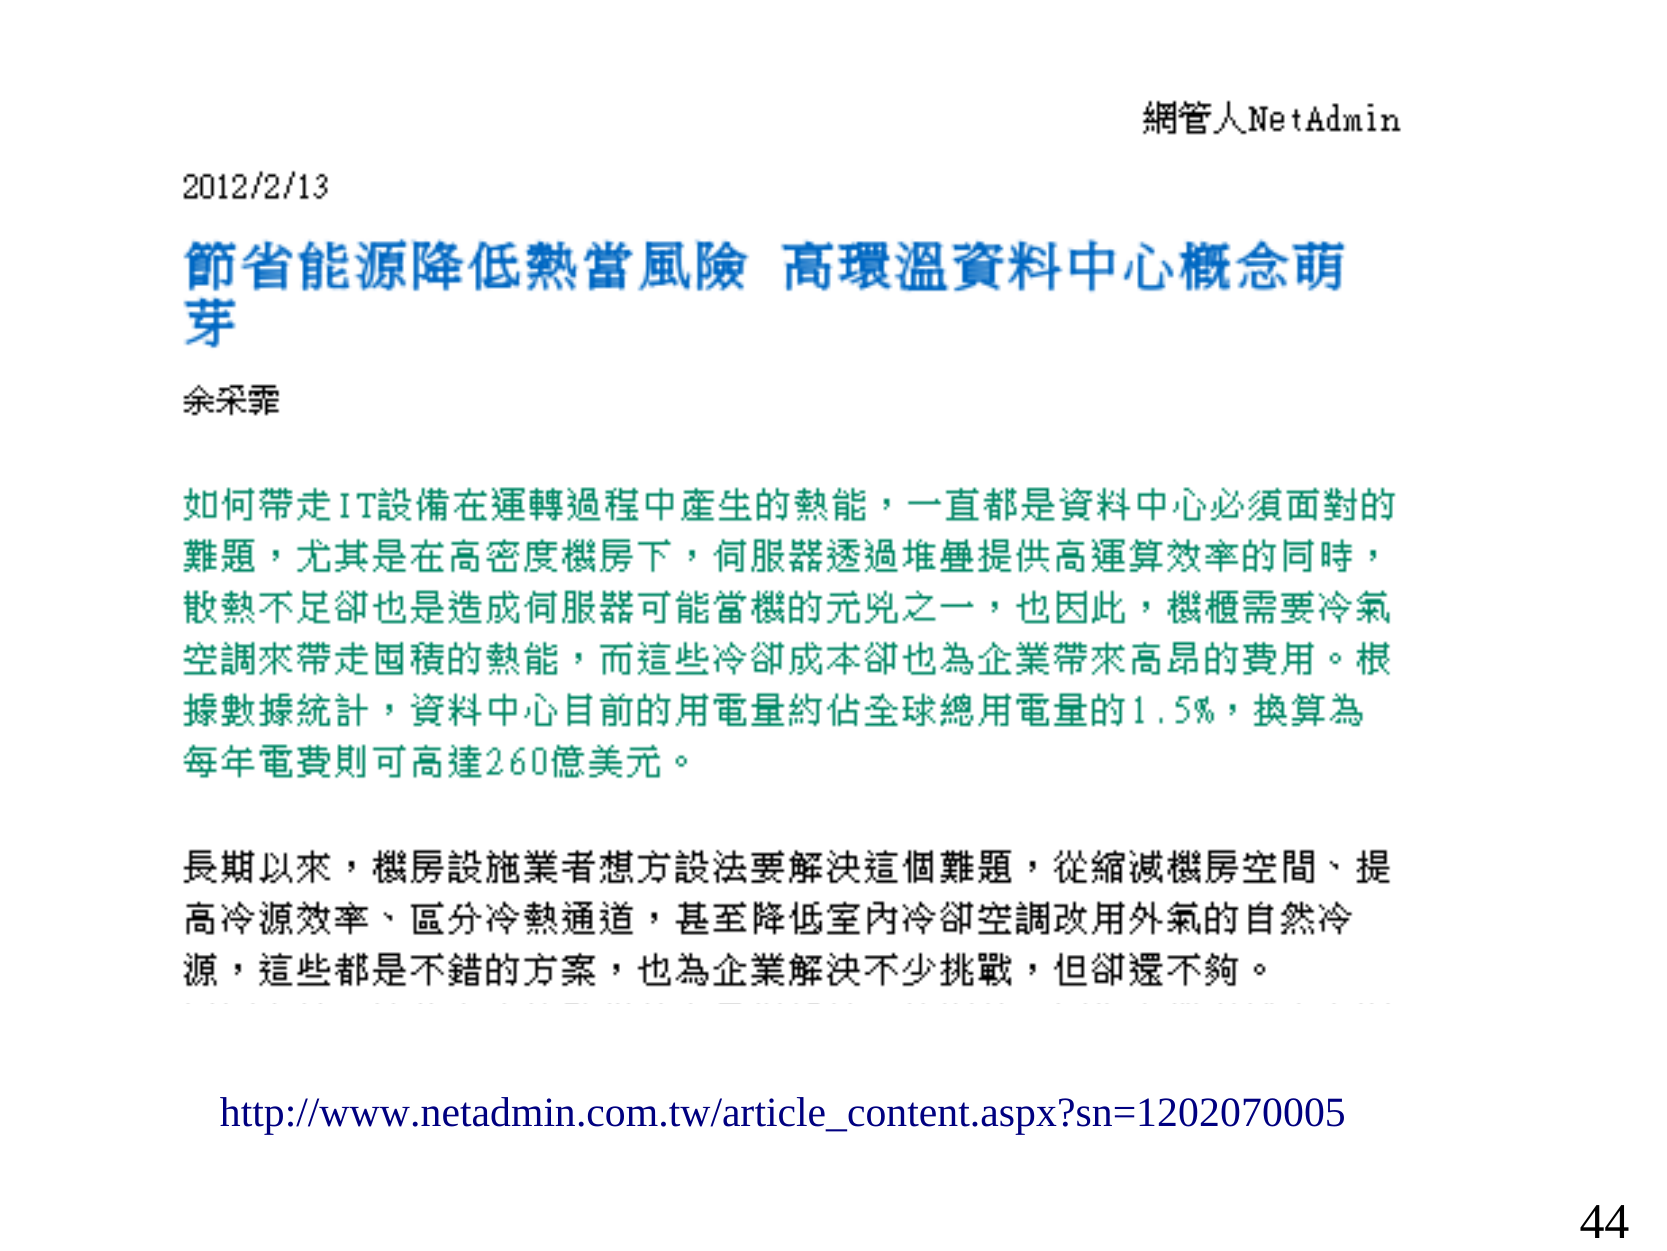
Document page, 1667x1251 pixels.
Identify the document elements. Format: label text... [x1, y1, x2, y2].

text_box http://www.netadmin.com.tw/article_content.aspx?sn=1202070005 [205, 1077, 1465, 1153]
picture [147, 75, 1447, 1004]
